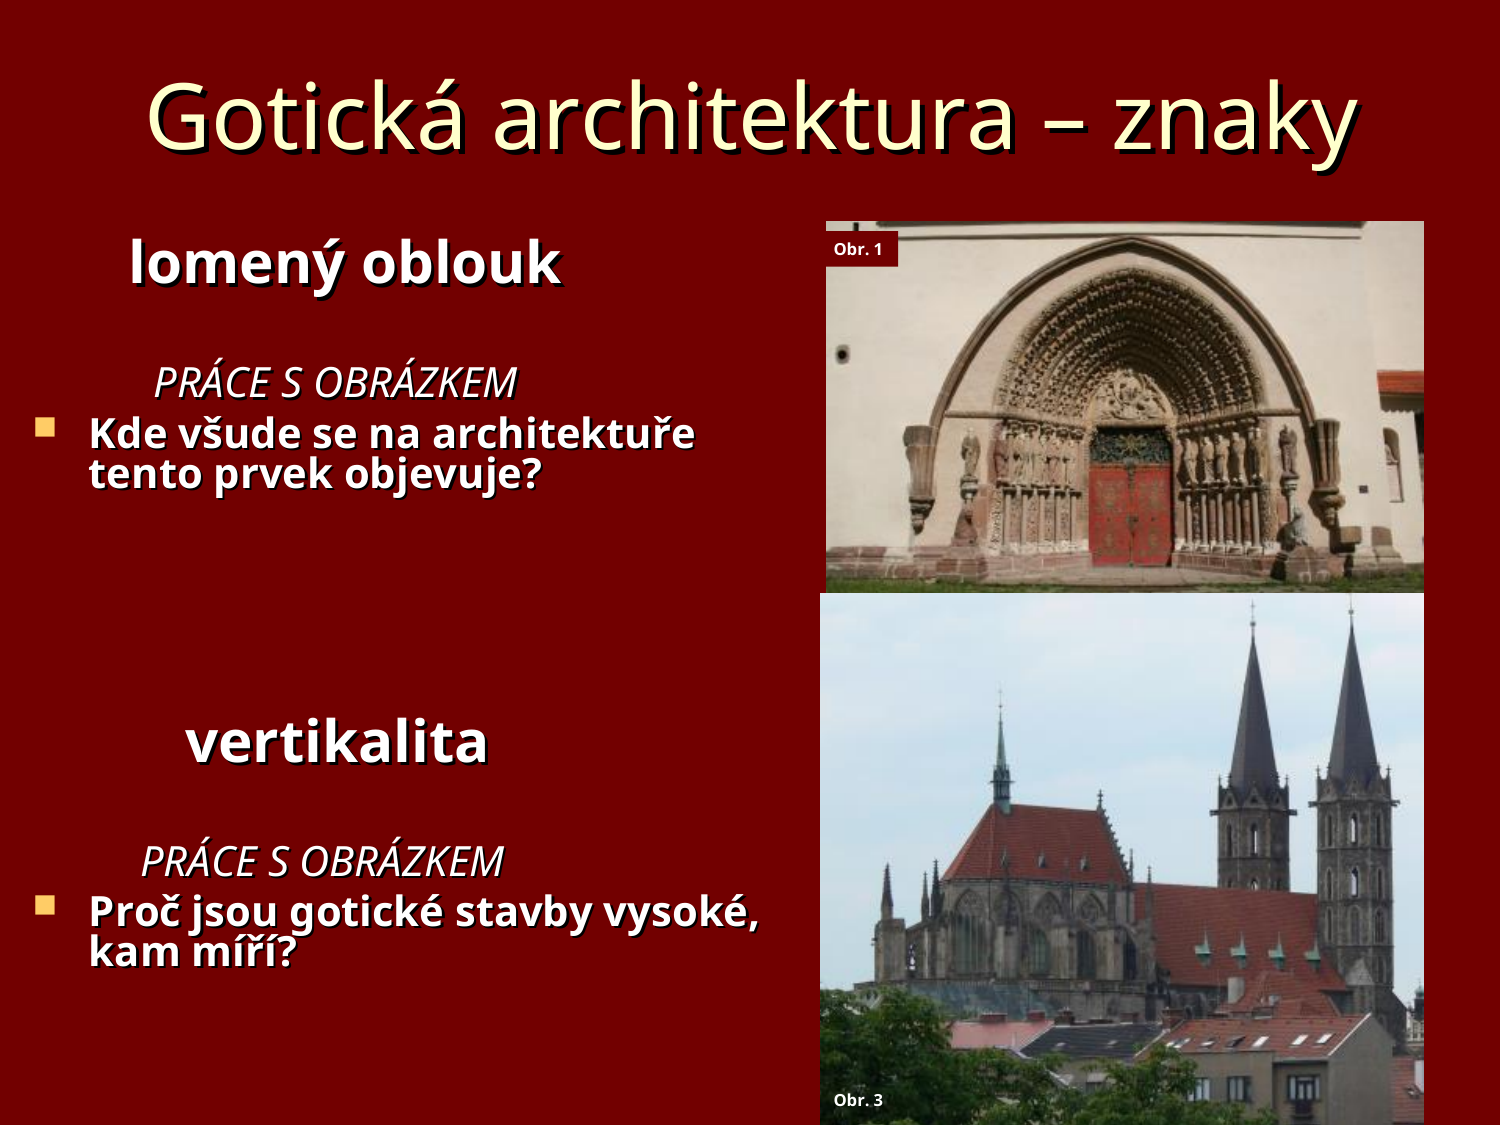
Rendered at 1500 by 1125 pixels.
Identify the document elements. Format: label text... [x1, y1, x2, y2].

text_box Obr. 3 [818, 1081, 899, 1118]
list lomený oblouk PRÁCE S OBRÁZKEM Kde všude se na architektuře tento prvek objevuje? vertikalita PRÁCE S OBRÁZKEM Proč jsou gotické stavby vysoké, kam míří? [17, 231, 810, 1125]
text_box Obr. 1 [818, 231, 899, 267]
text_box [820, 594, 1424, 1125]
text_box [826, 221, 1424, 593]
title Gotická architektura – znaky [76, 18, 1427, 207]
